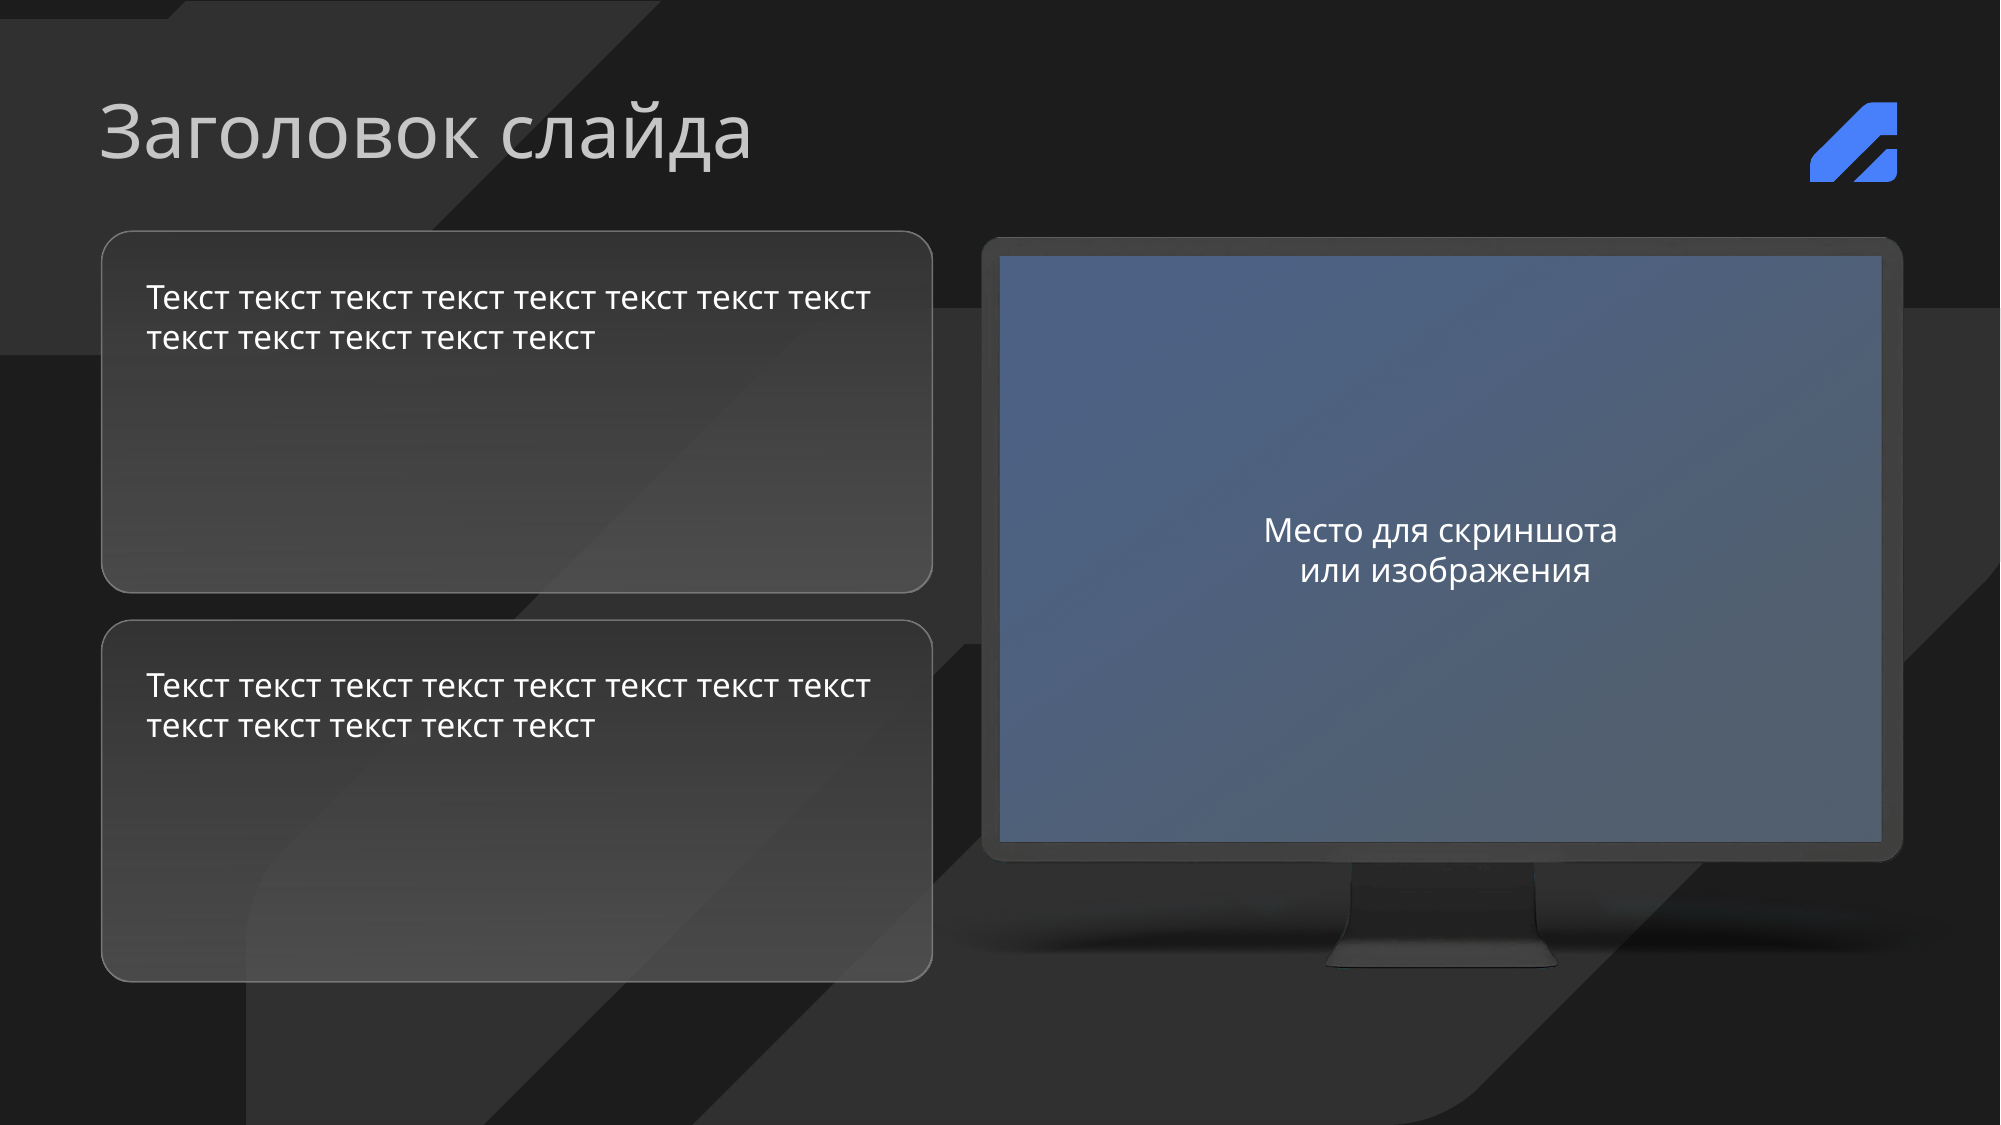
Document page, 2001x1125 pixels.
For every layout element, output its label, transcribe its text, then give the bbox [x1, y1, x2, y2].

text_box Текст текст текст текст текст текст текст текст текст текст текст текст текст [131, 268, 897, 365]
title Заголовок слайда [84, 86, 1810, 179]
text_box Текст текст текст текст текст текст текст текст текст текст текст текст текст [131, 656, 897, 753]
text_box [101, 620, 933, 982]
picture [932, 220, 1951, 986]
text_box Место для скриншота или изображения [1062, 501, 1829, 598]
text_box [101, 231, 933, 593]
